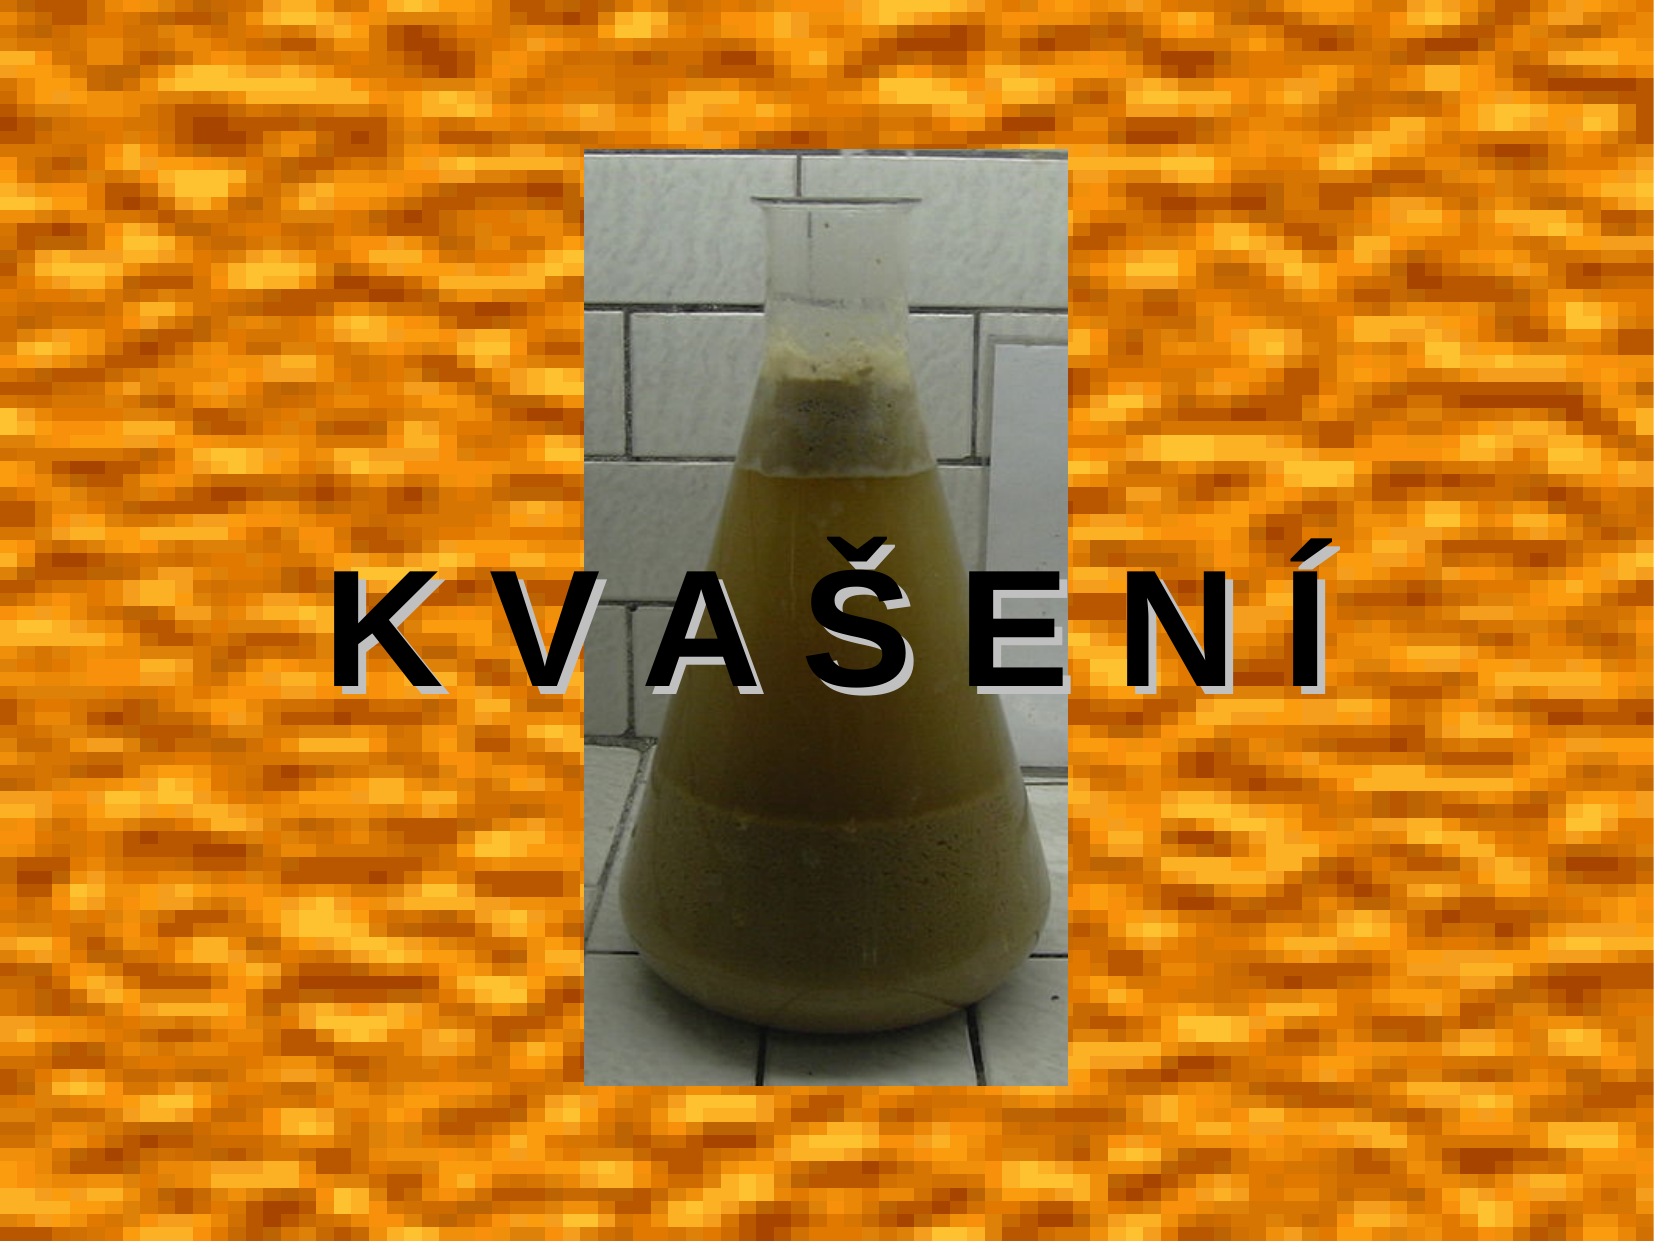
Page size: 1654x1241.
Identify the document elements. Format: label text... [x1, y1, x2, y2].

picture [584, 149, 1068, 210]
picture [584, 1030, 1068, 1086]
subtitle K V A Š E N Í [82, 210, 1571, 1030]
